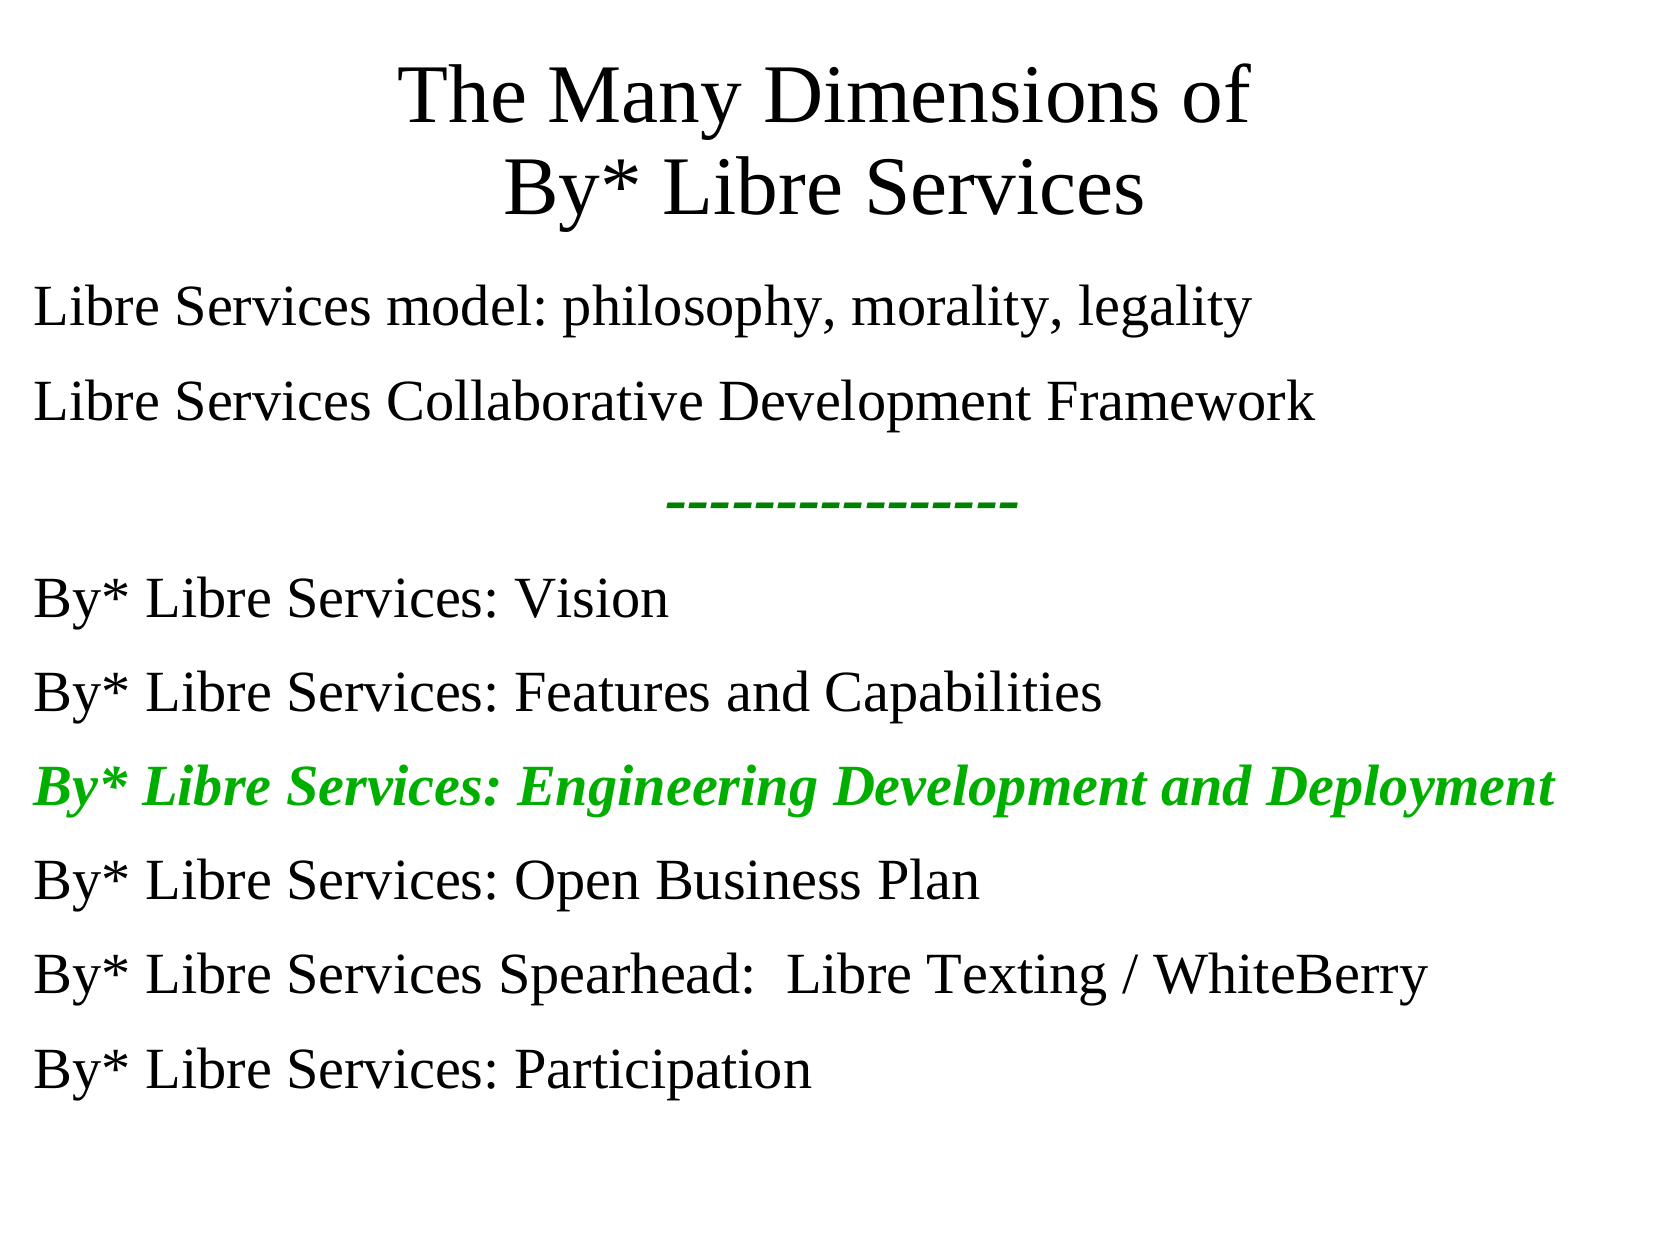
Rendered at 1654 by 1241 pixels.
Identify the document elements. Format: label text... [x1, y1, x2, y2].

title The Many Dimensions of By* Libre Services [119, 36, 1532, 245]
list Libre Services model: philosophy, morality, legality Libre Services Collaborative Development Framework ---------------- By* Libre Services: Vision By* Libre Services: Features and Capabilities By* Libre Services: Engineering Development and Deployment By* Libre Services: Open Business Plan By* Libre Services Spearhead: Libre Texting / WhiteBerry By* Libre Services: Participation [16, 273, 1654, 1241]
